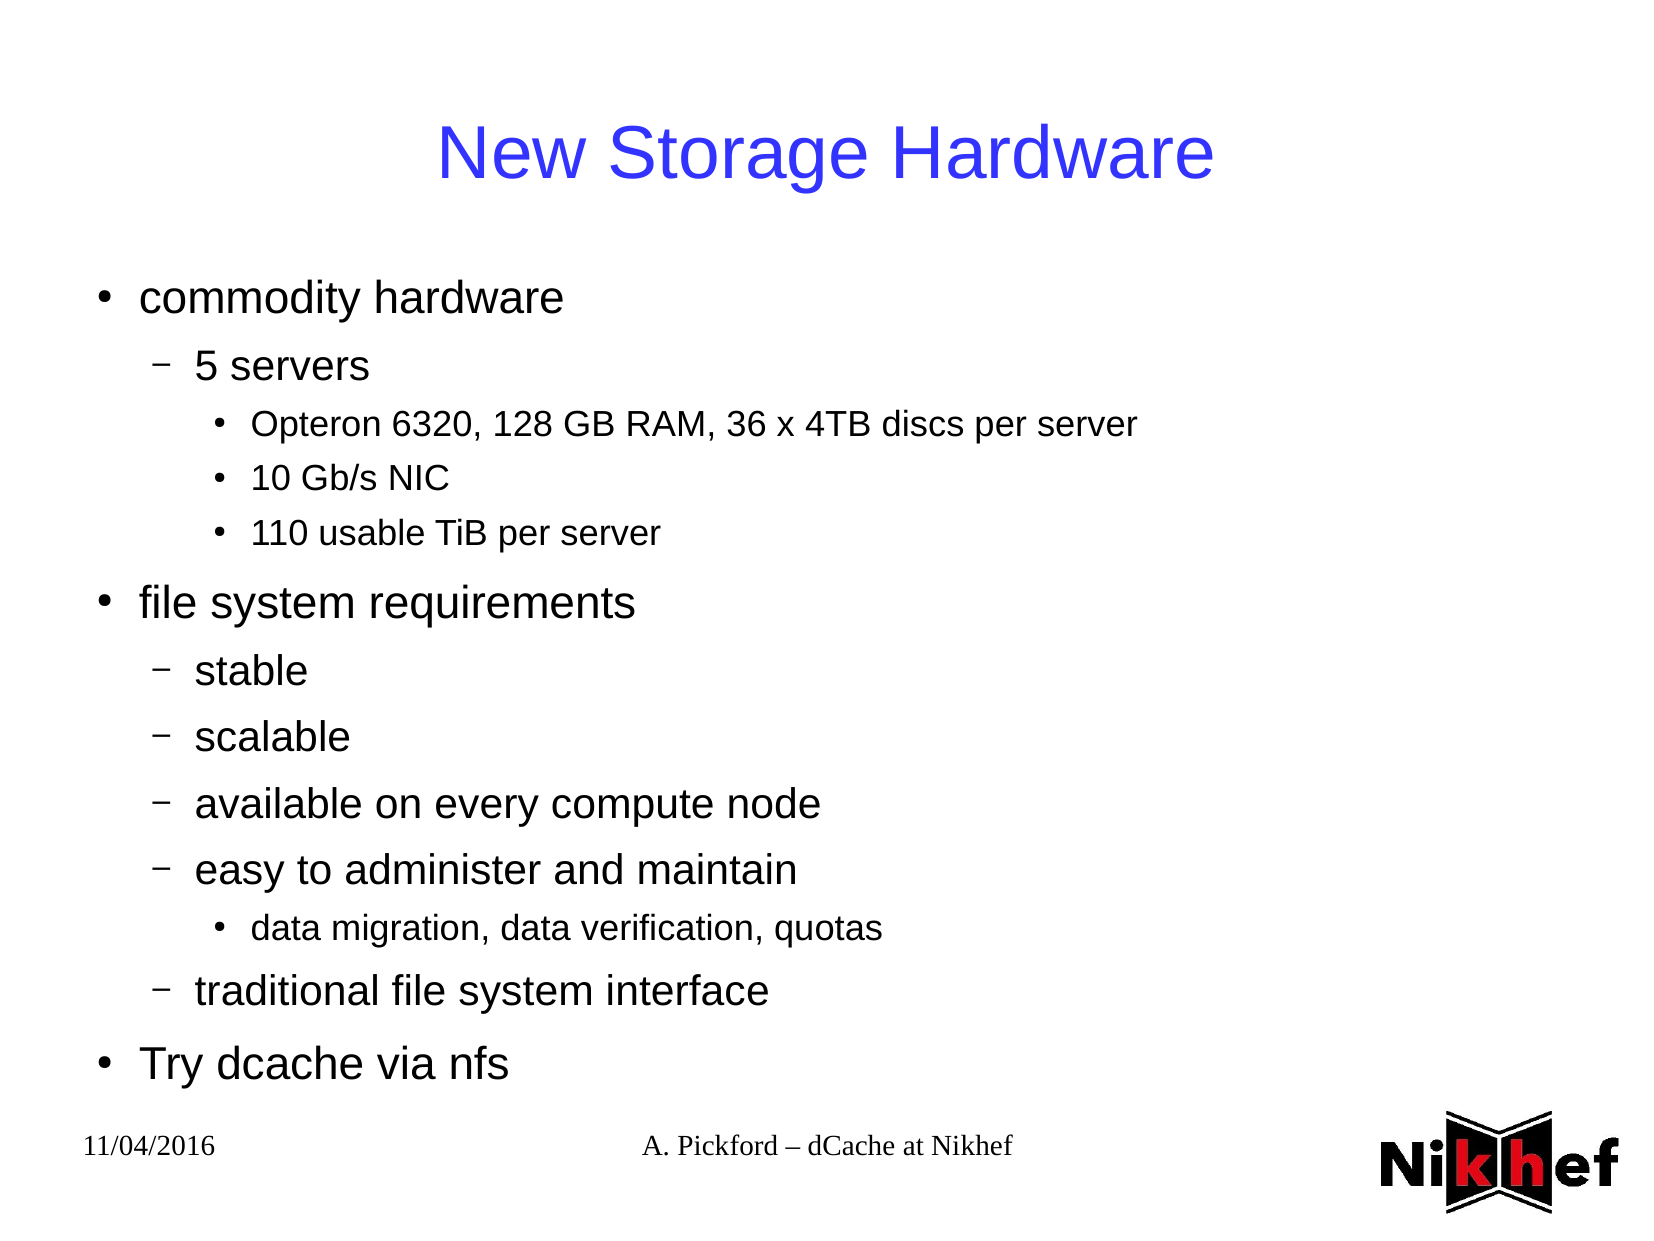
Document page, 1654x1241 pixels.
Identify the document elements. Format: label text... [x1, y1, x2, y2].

title New Storage Hardware [82, 49, 1571, 257]
picture [1381, 1110, 1619, 1214]
list commodity hardware 5 servers Opteron 6320, 128 GB RAM, 36 x 4TB discs per server 10 Gb/s NIC 110 usable TiB per server file system requirements stable scalable available on every compute node easy to administer and maintain data migration, data verification, quotas traditional file system interface Try dcache via nfs [82, 271, 1571, 1099]
